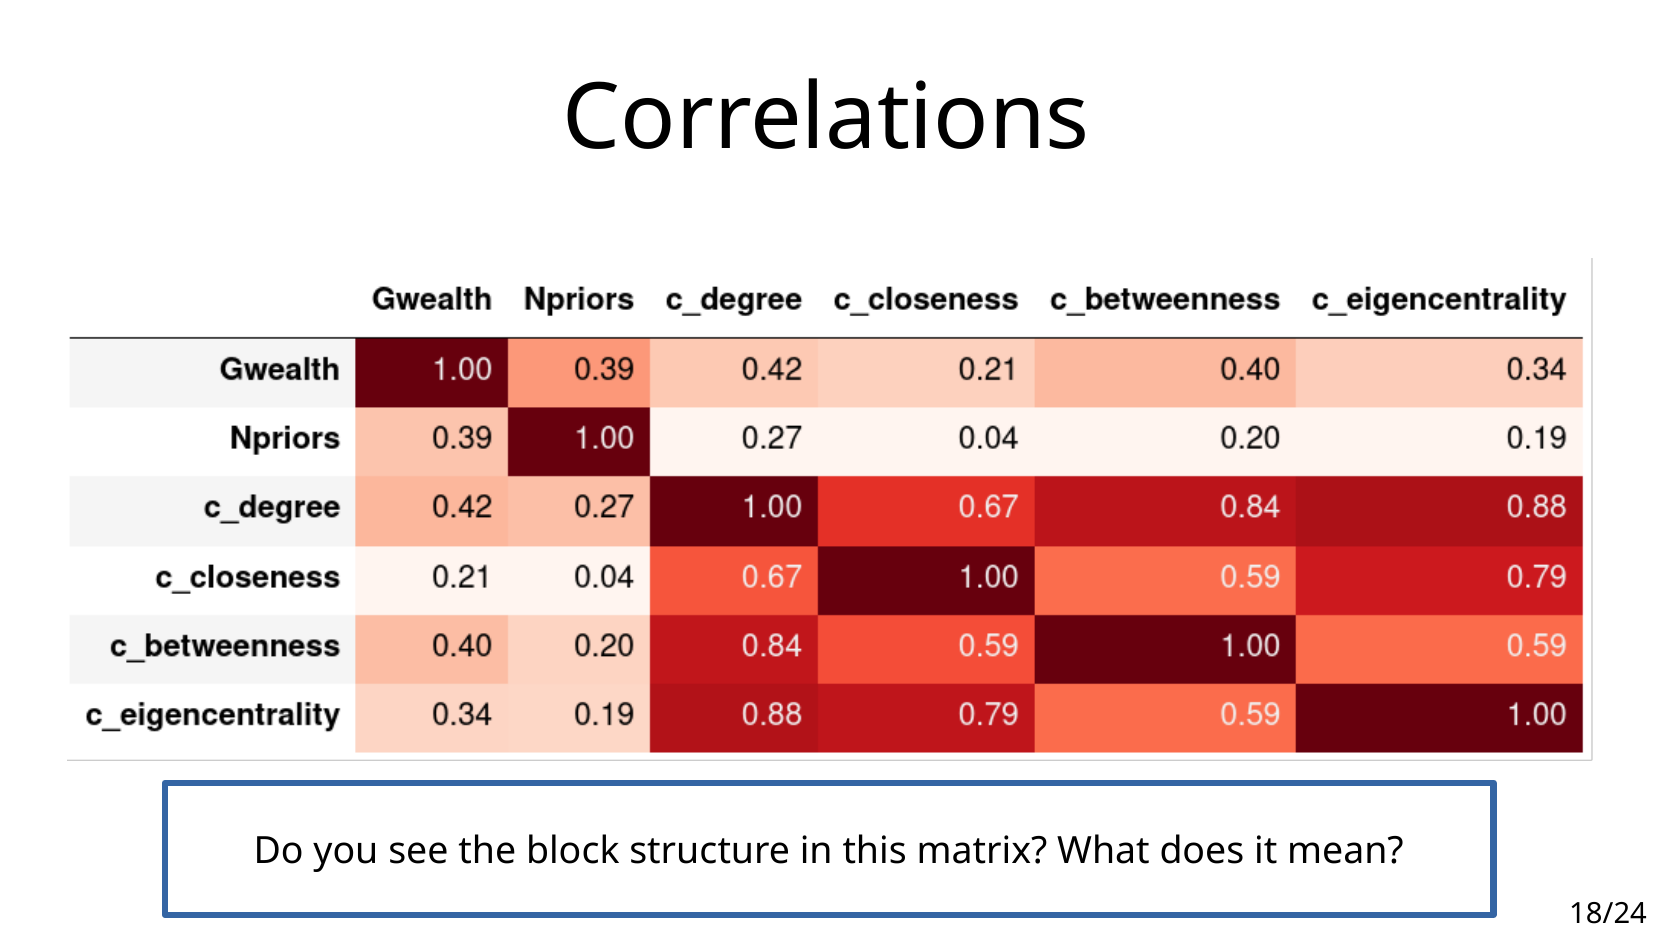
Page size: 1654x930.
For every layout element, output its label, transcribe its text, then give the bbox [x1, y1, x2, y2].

title Correlations [82, 1, 1571, 225]
text_box Do you see the block structure in this matrix? What does it mean? [164, 782, 1494, 916]
picture [67, 258, 1606, 766]
